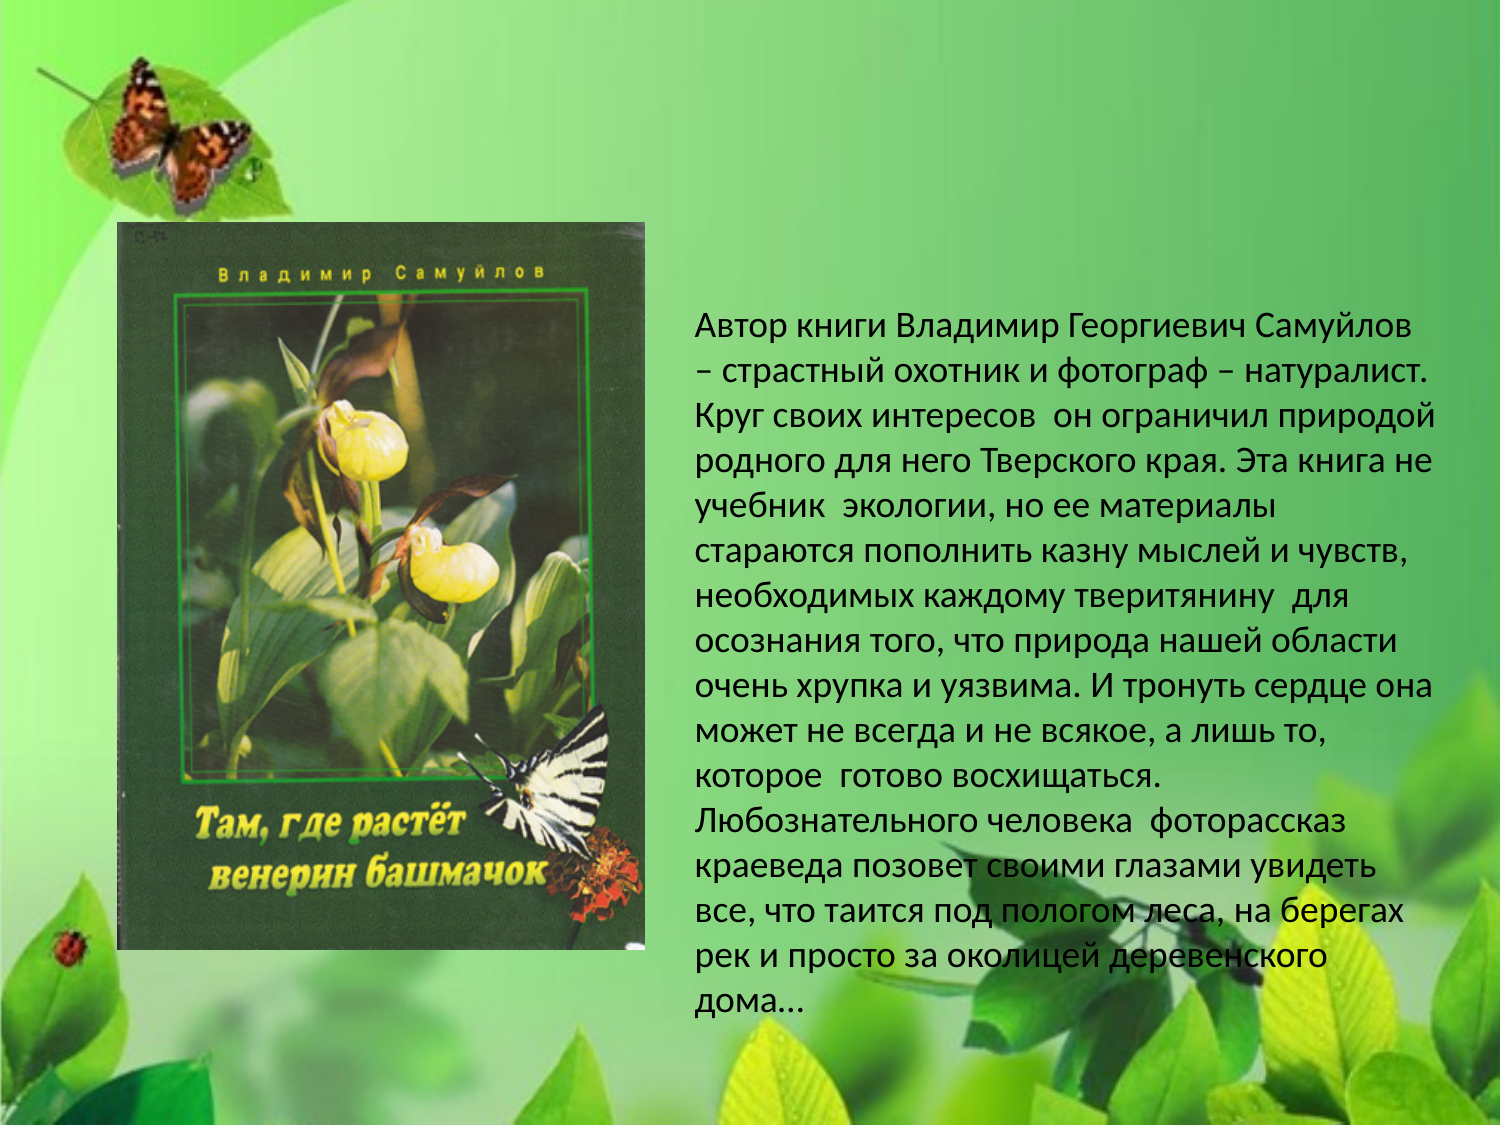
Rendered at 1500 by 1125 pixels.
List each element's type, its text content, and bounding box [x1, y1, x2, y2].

text_box Автор книги Владимир Георгиевич Самуйлов – страстный охотник и фотограф – натуралист. Круг своих интересов он ограничил природой родного для него Тверского края. Эта книга не учебник экологии, но ее материалы стараются пополнить казну мыслей и чувств, необходимых каждому тверитянину для осознания того, что природа нашей области очень хрупка и уязвима. И тронуть сердце она может не всегда и не всякое, а лишь то, которое готово восхищаться. Любознательного человека фоторассказ краеведа позовет своими глазами увидеть все, что таится под пологом леса, на берегах рек и просто за околицей деревенского дома… [680, 293, 1453, 1028]
picture [0, 0, 1500, 1125]
